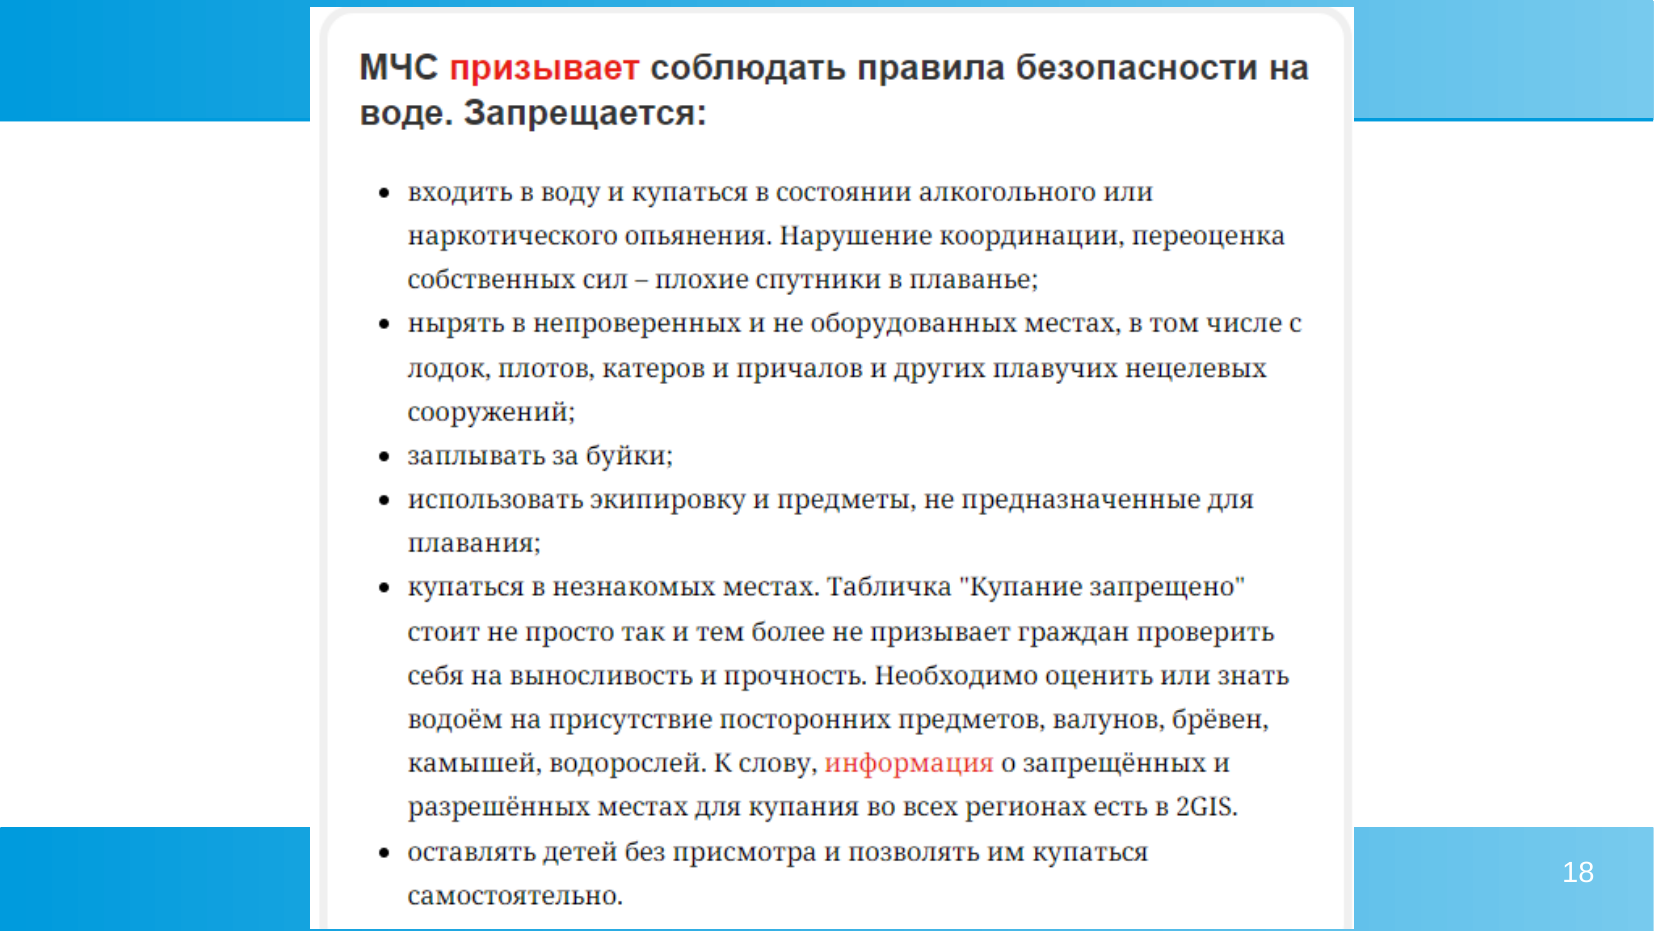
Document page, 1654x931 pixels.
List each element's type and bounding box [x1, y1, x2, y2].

picture [310, 7, 1354, 929]
